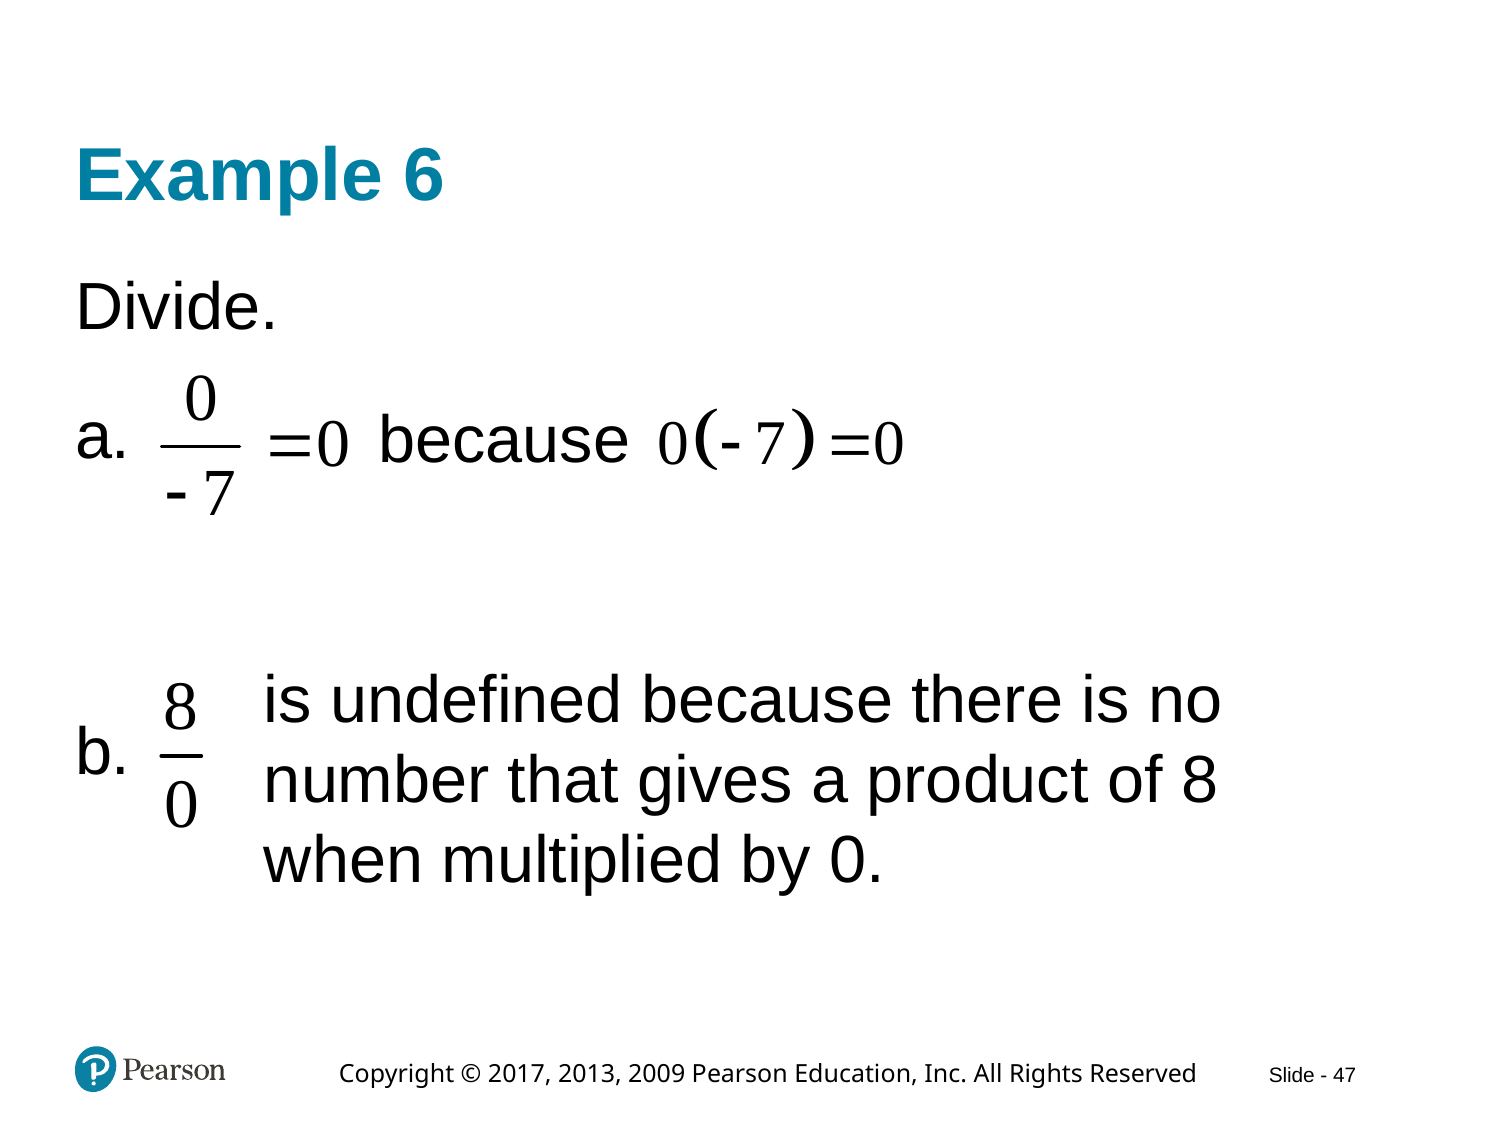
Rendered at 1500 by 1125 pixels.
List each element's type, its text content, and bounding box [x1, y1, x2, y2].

list a. [75, 391, 137, 460]
chart [653, 404, 911, 495]
list Divide. [75, 262, 284, 343]
title Example 6 [75, 35, 1425, 216]
chart [155, 669, 208, 837]
list because [378, 396, 643, 471]
list is undefined because there is no number that gives a product of 8 when multiplied by 0. [263, 655, 1288, 913]
chart [259, 412, 353, 475]
list b. [75, 707, 135, 787]
chart [155, 362, 246, 525]
